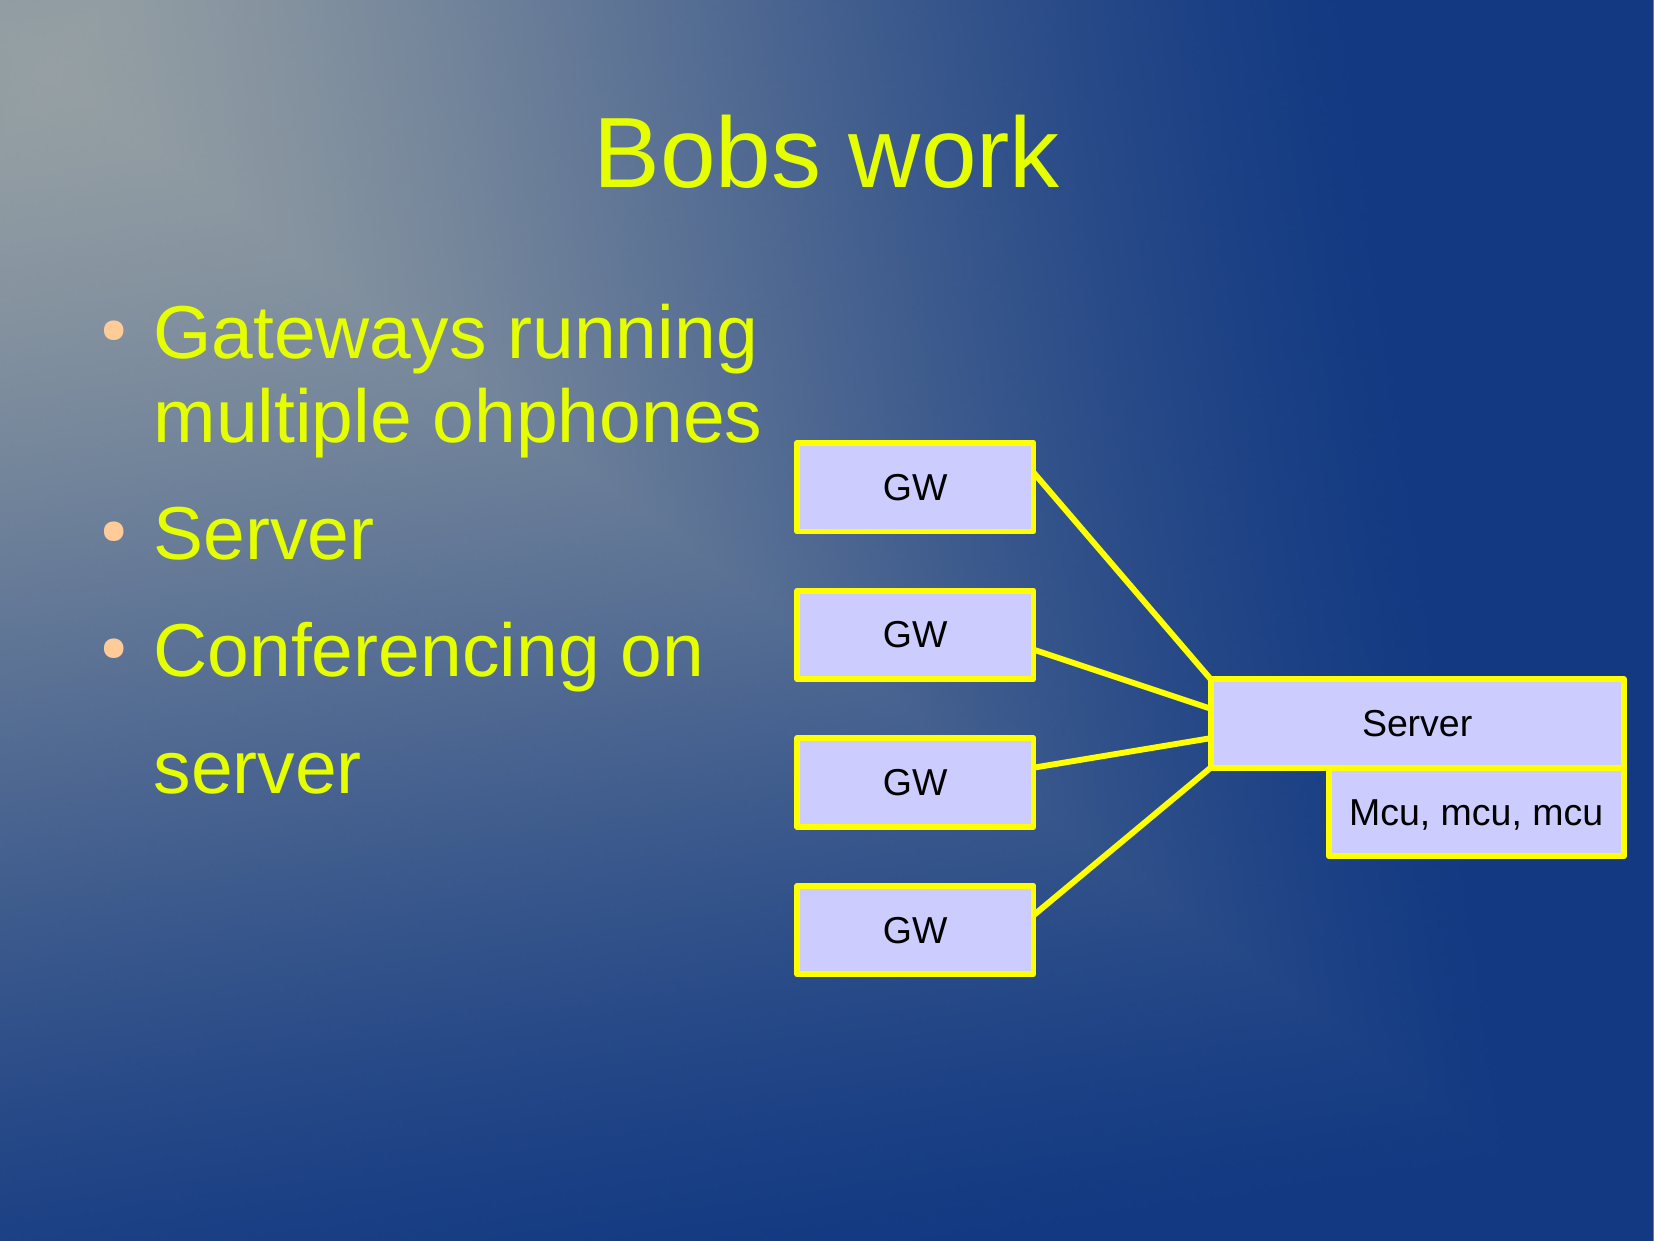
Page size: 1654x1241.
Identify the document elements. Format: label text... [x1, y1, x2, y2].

text_box Mcu, mcu, mcu [1328, 767, 1625, 857]
picture [0, 0, 1654, 1241]
text_box GW [797, 885, 1034, 975]
title Bobs work [82, 49, 1571, 257]
text_box GW [797, 442, 1034, 532]
list Gateways running multiple ohphones Server Conferencing on server [82, 290, 809, 1109]
text_box GW [797, 590, 1034, 680]
text_box GW [797, 738, 1034, 827]
text_box Server [1210, 679, 1625, 768]
